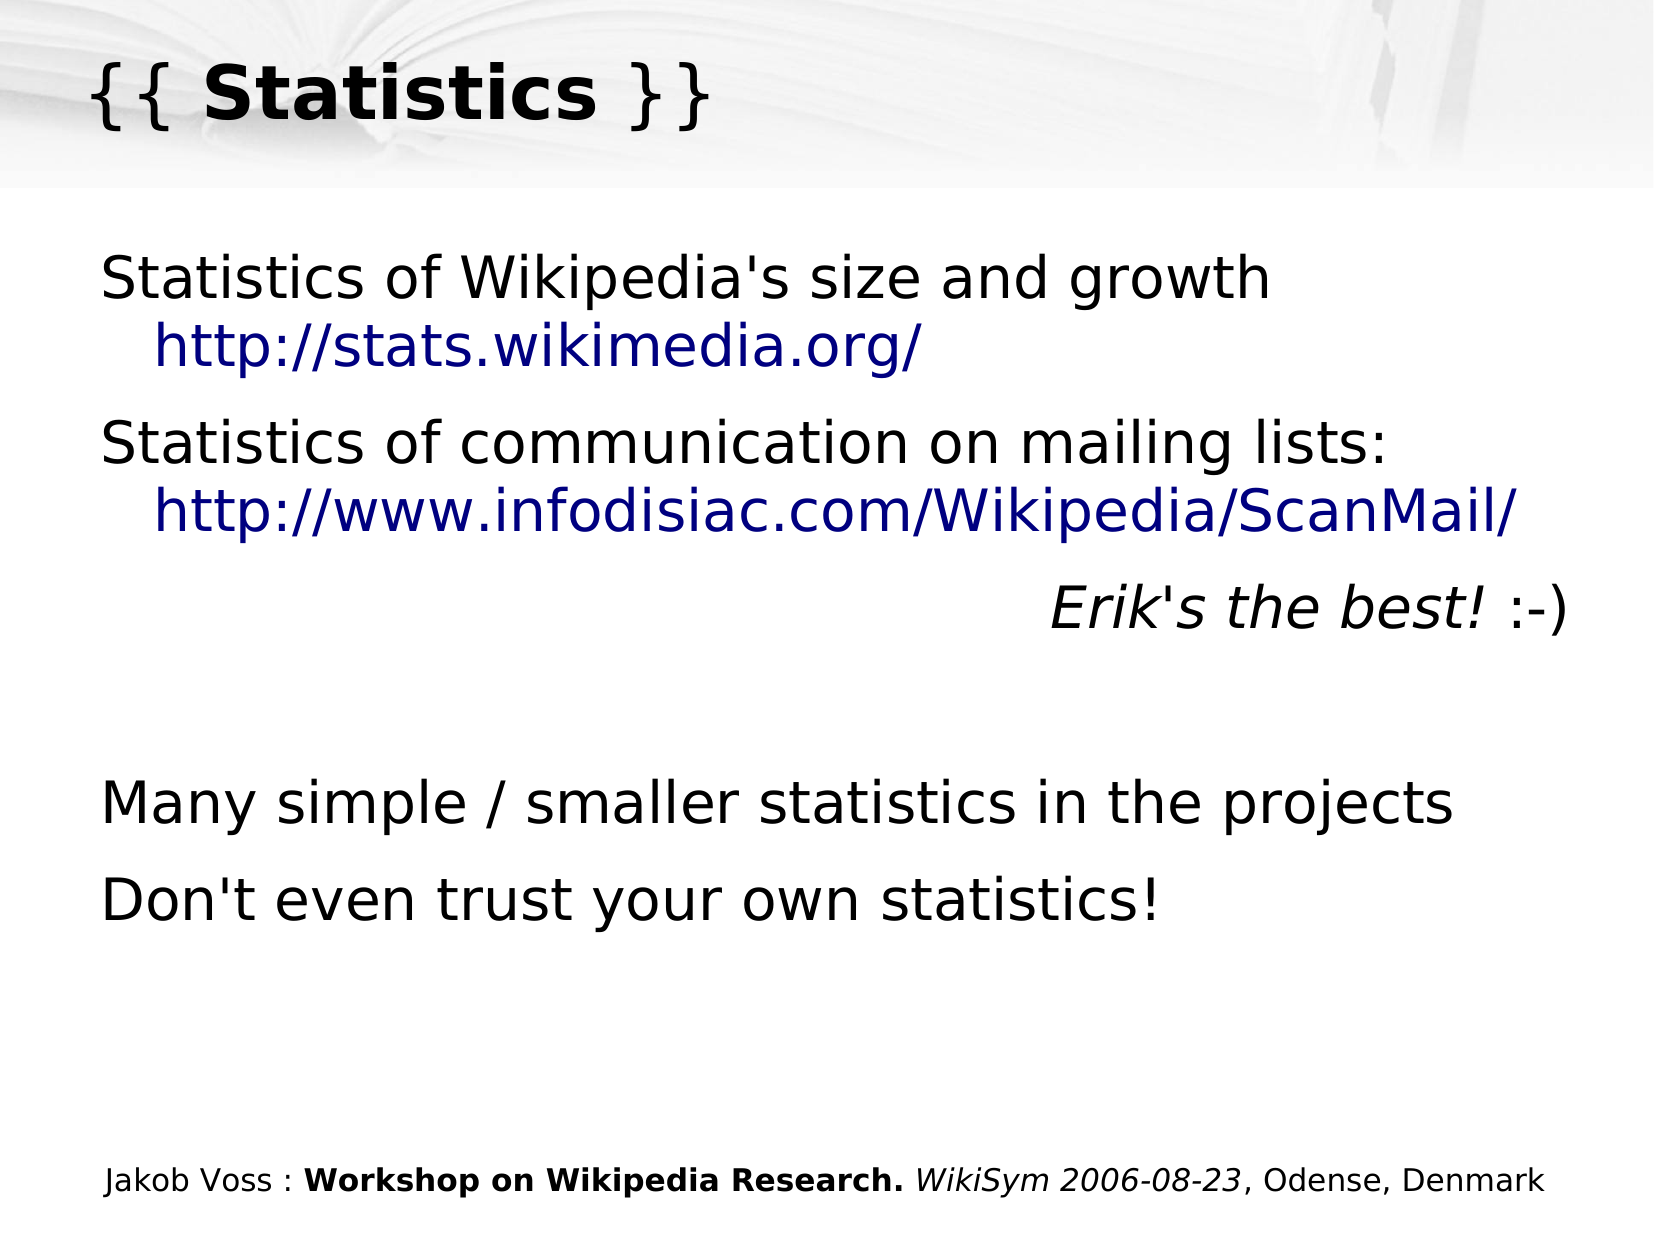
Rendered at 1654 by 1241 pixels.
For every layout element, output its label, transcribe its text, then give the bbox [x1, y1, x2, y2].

list Statistics of Wikipedia's size and growth http://stats.wikimedia.org/ Statistics of communication on mailing lists: http://www.infodisiac.com/Wikipedia/ScanMail/ Erik's the best! :-) Many simple / smaller statistics in the projects Don't even trust your own statistics! [82, 244, 1571, 1091]
picture [0, 0, 1654, 188]
title {{ Statistics }} [82, 37, 1571, 151]
